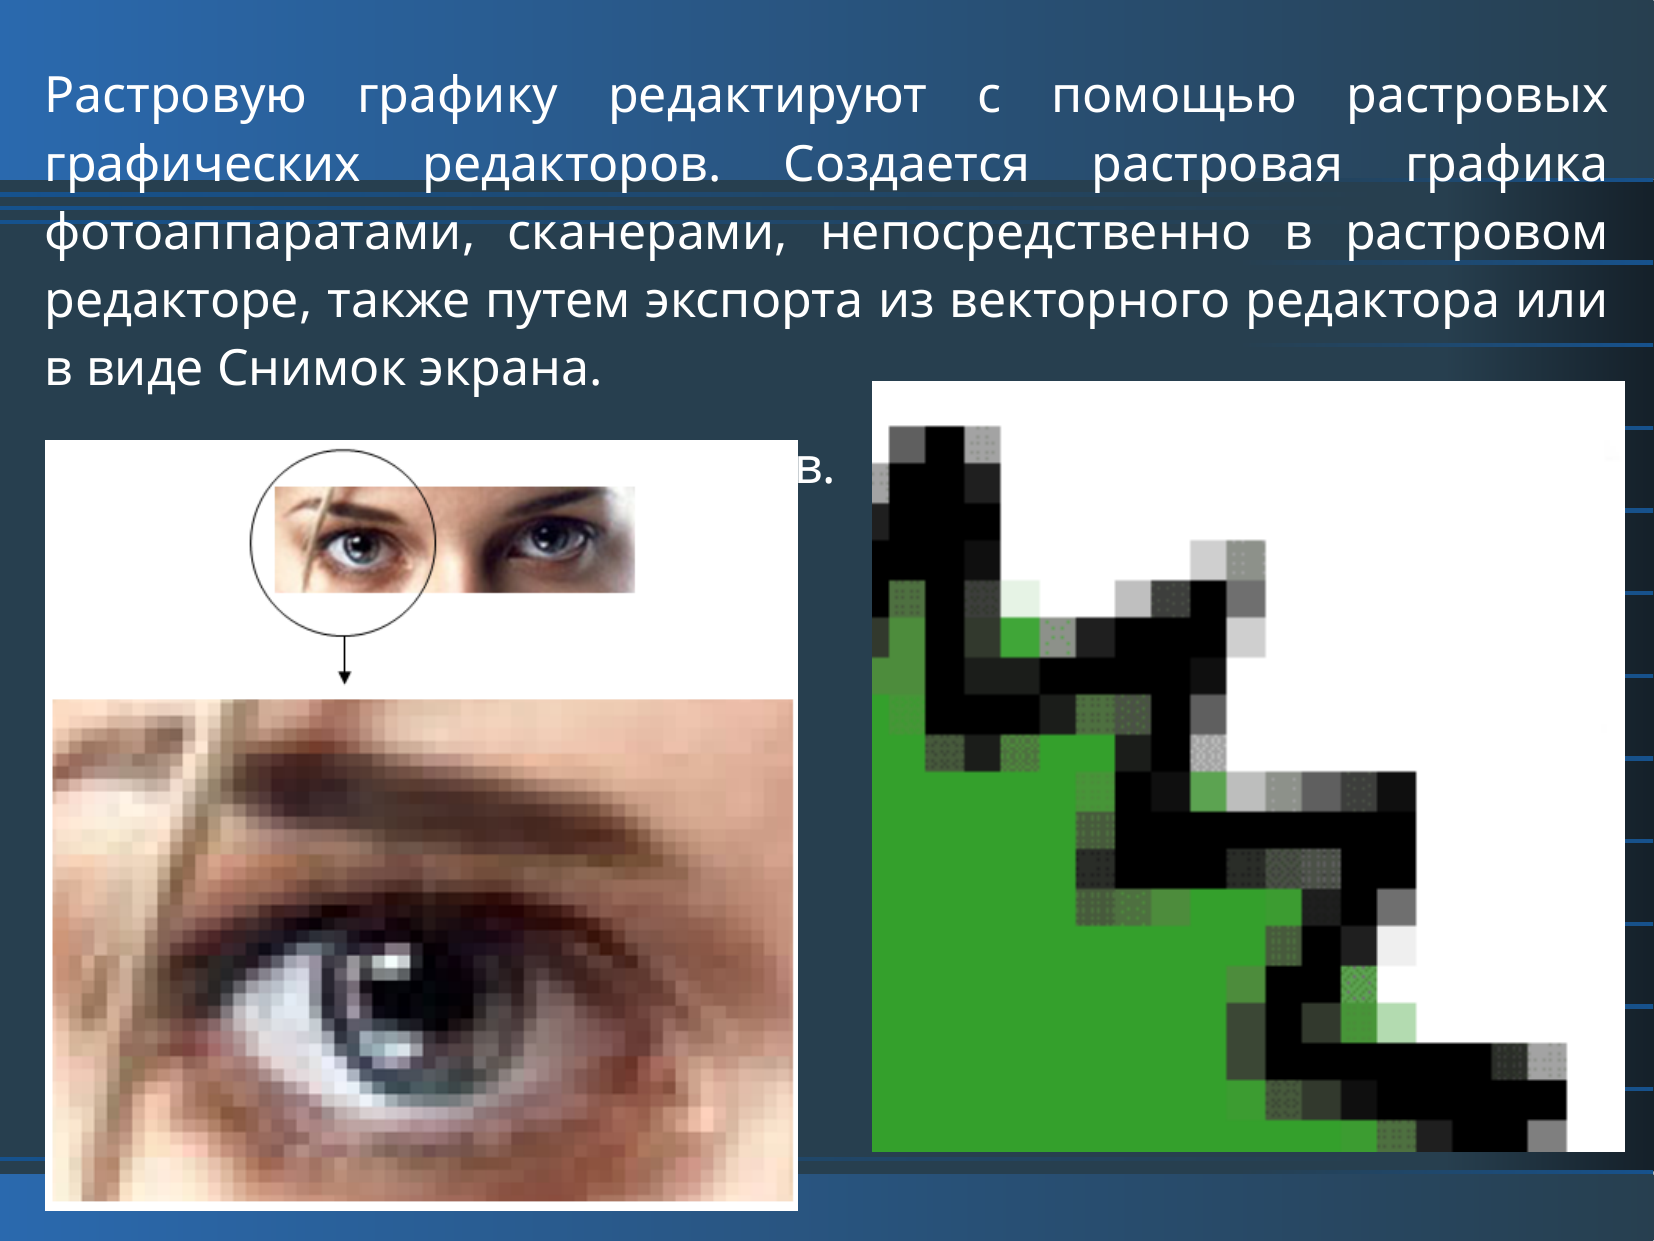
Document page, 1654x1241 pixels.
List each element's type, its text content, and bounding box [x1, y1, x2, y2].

picture [872, 381, 1625, 1152]
picture [45, 440, 798, 1211]
text_box Растровую графику редактируют с помощью растровых графических редакторов. Создается растровая графика фотоаппаратами, сканерами, непосредственно в растровом редакторе, также путем экспорта из векторного редактора или в виде Снимок экрана. Список бесплатных редакторов. [29, 51, 1625, 442]
